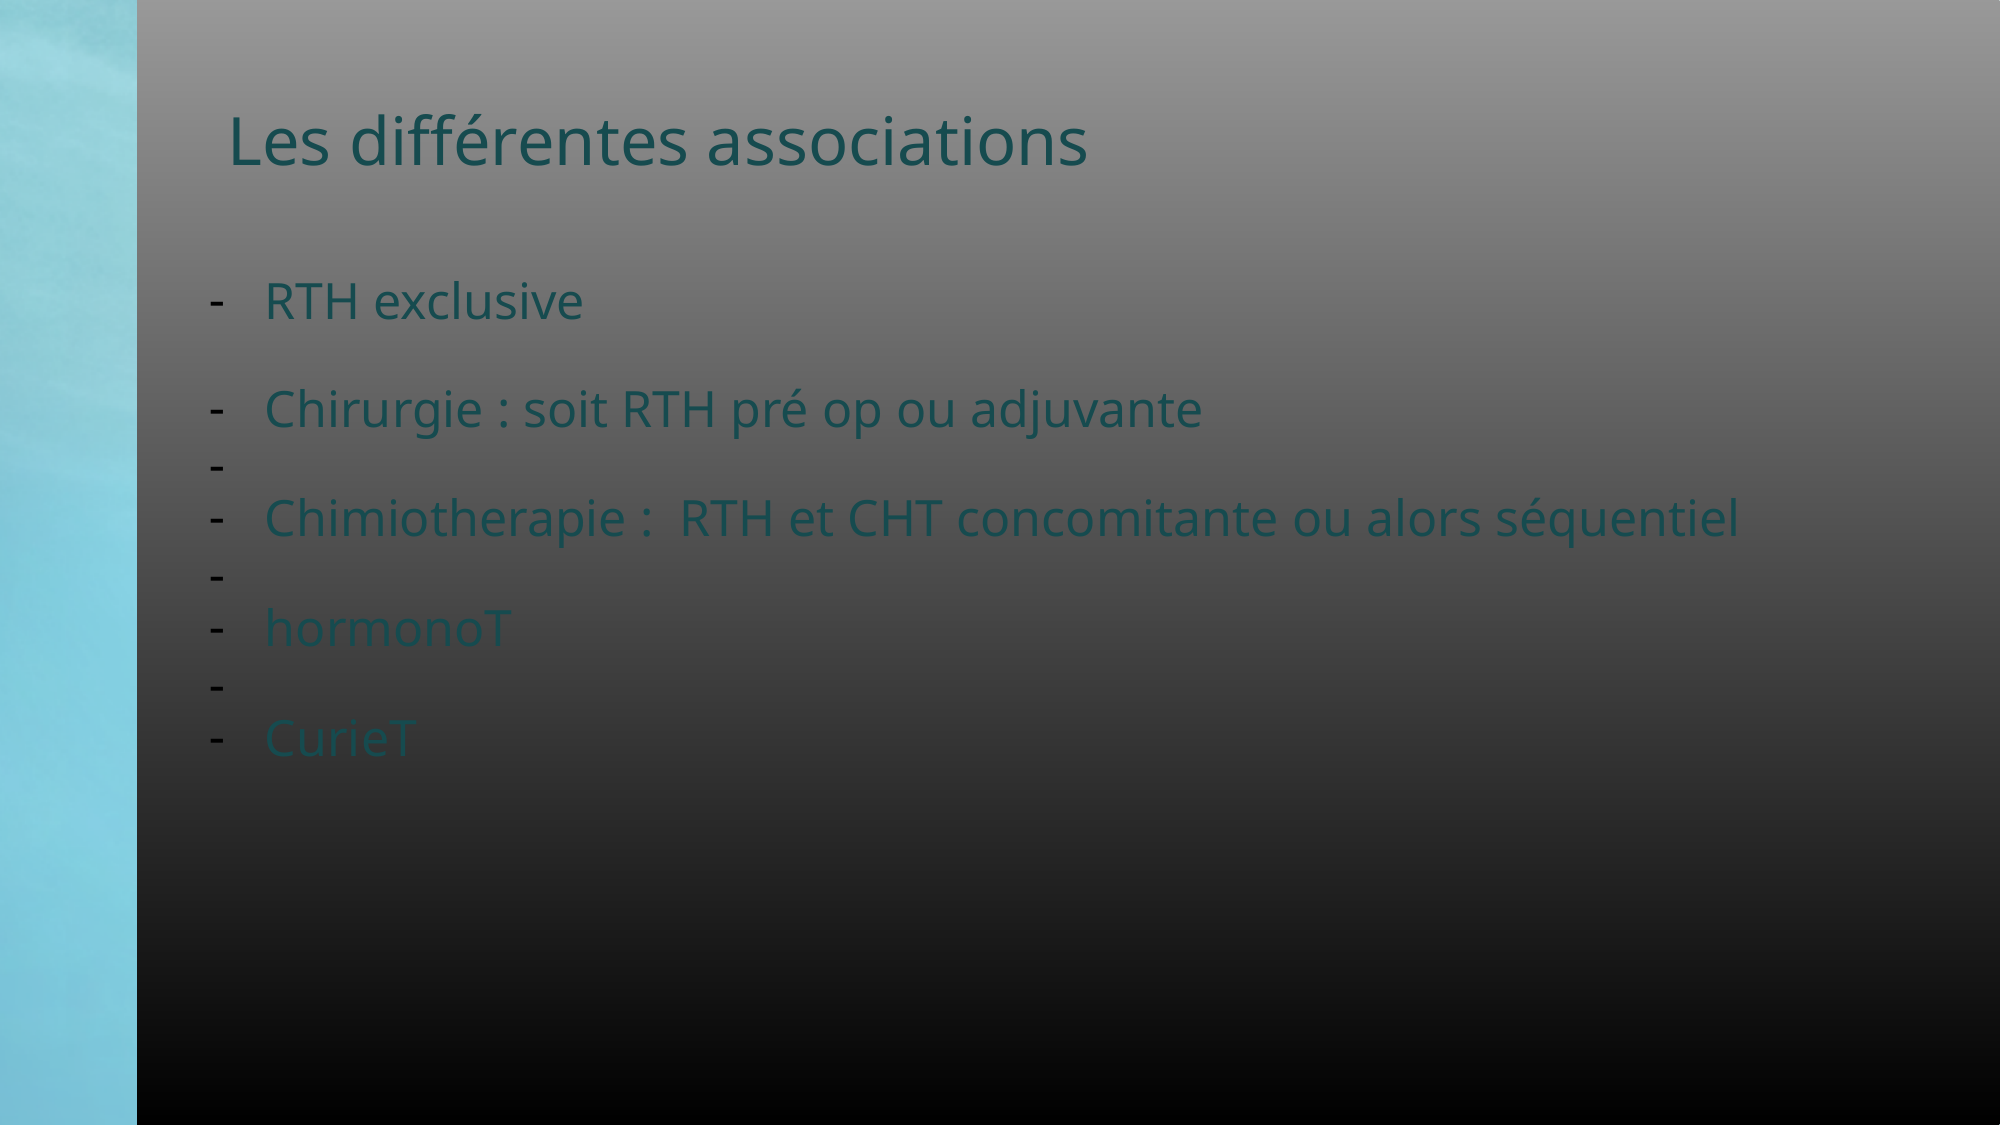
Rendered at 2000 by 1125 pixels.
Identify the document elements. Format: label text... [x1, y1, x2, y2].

list RTH exclusive Chirurgie : soit RTH pré op ou adjuvante Chimiotherapie : RTH et CHT concomitante ou alors séquentiel hormonoT CurieT [193, 199, 1981, 1060]
title Les différentes associations [212, 62, 1728, 188]
